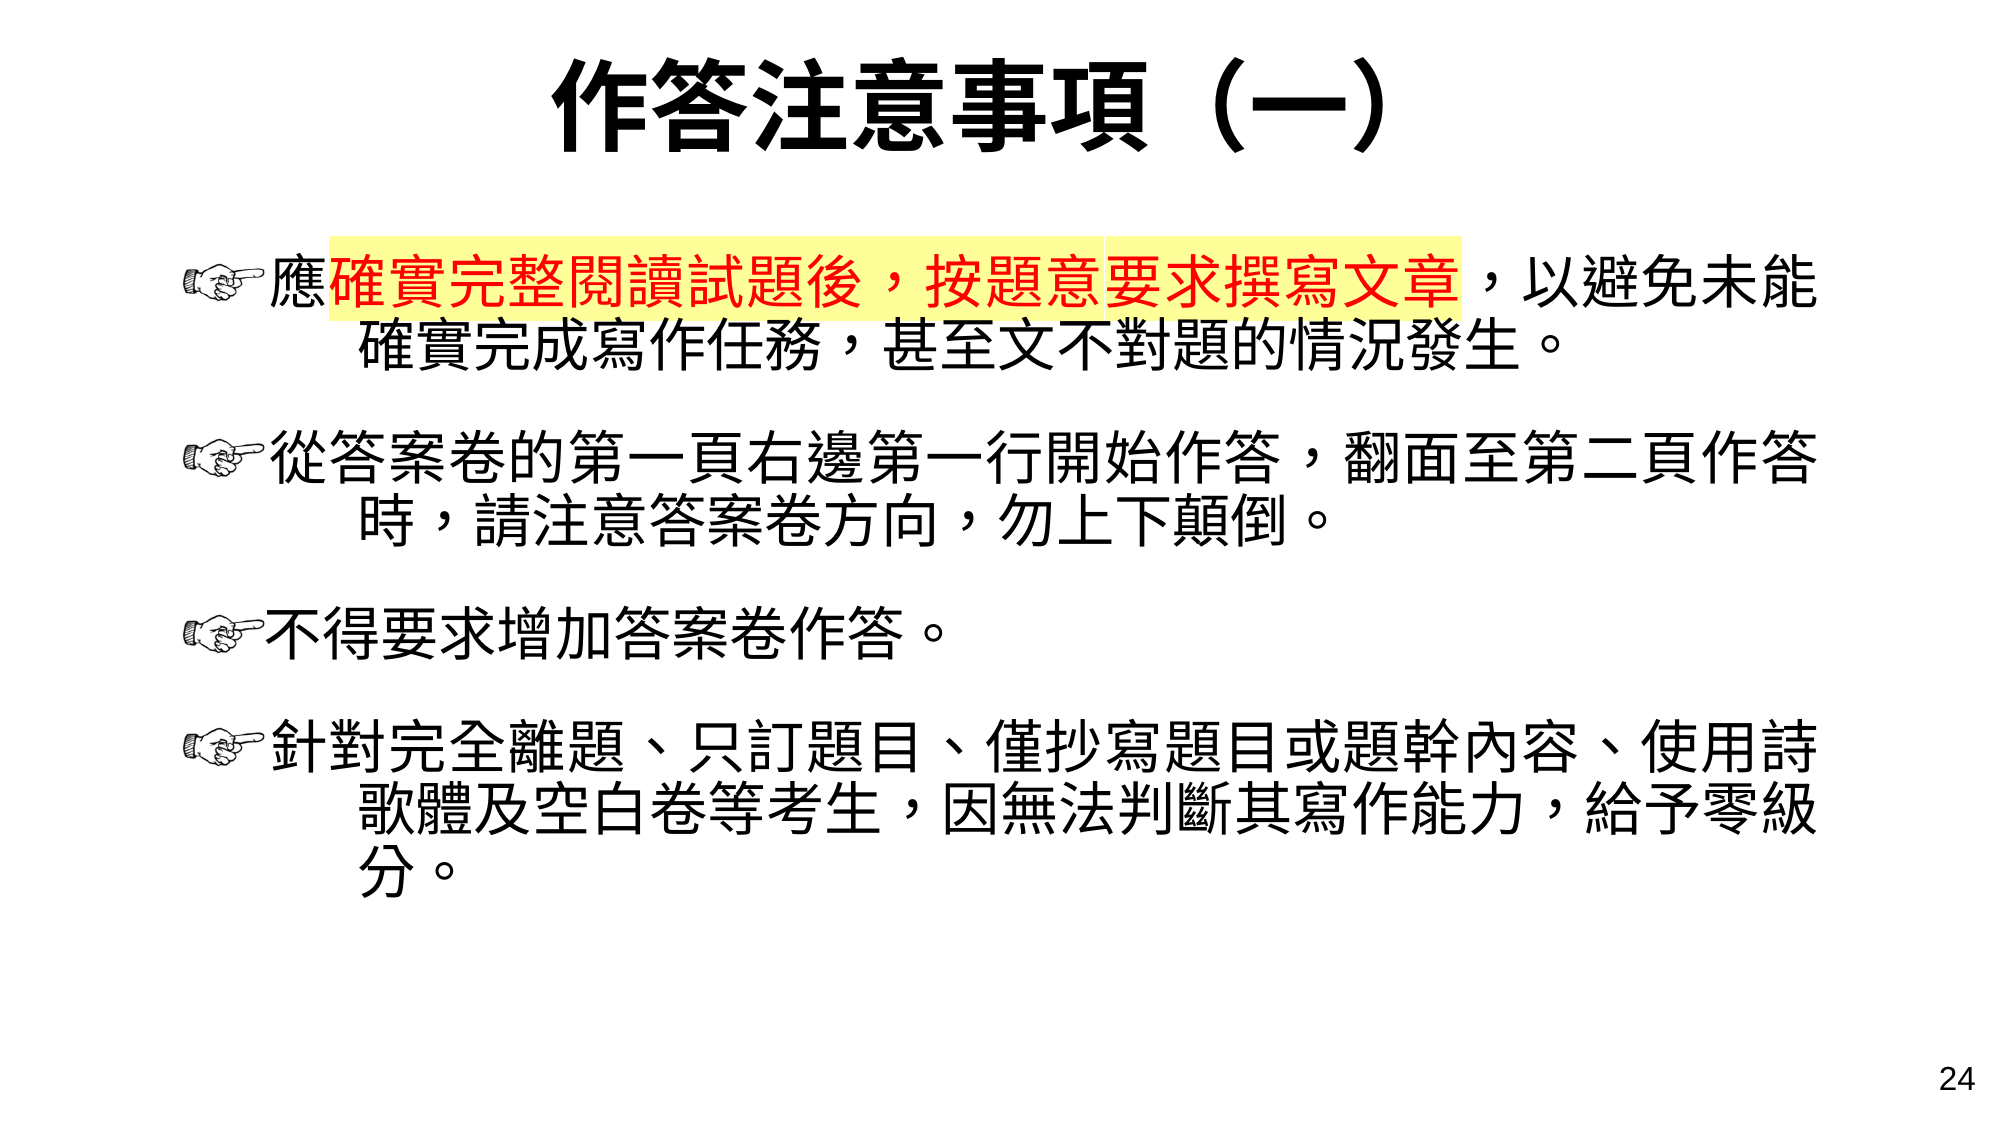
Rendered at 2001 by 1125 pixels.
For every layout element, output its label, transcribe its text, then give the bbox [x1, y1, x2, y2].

list 應確實完整閱讀試題後，按題意要求撰寫文章，以避免未能確實完成寫作任務，甚至文不對題的情況發生。 從答案卷的第一頁右邊第一行開始作答，翻面至第二頁作答時，請注意答案卷方向，勿上下顛倒。 不得要求增加答案卷作答。 針對完全離題、只訂題目、僅抄寫題目或題幹內容、使用詩歌體及空白卷等考生，因無法判斷其寫作能力，給予零級分。 [166, 246, 1834, 1055]
text_box 24 [1923, 1047, 2000, 1108]
title 作答注意事項（一） [137, 2, 1863, 220]
